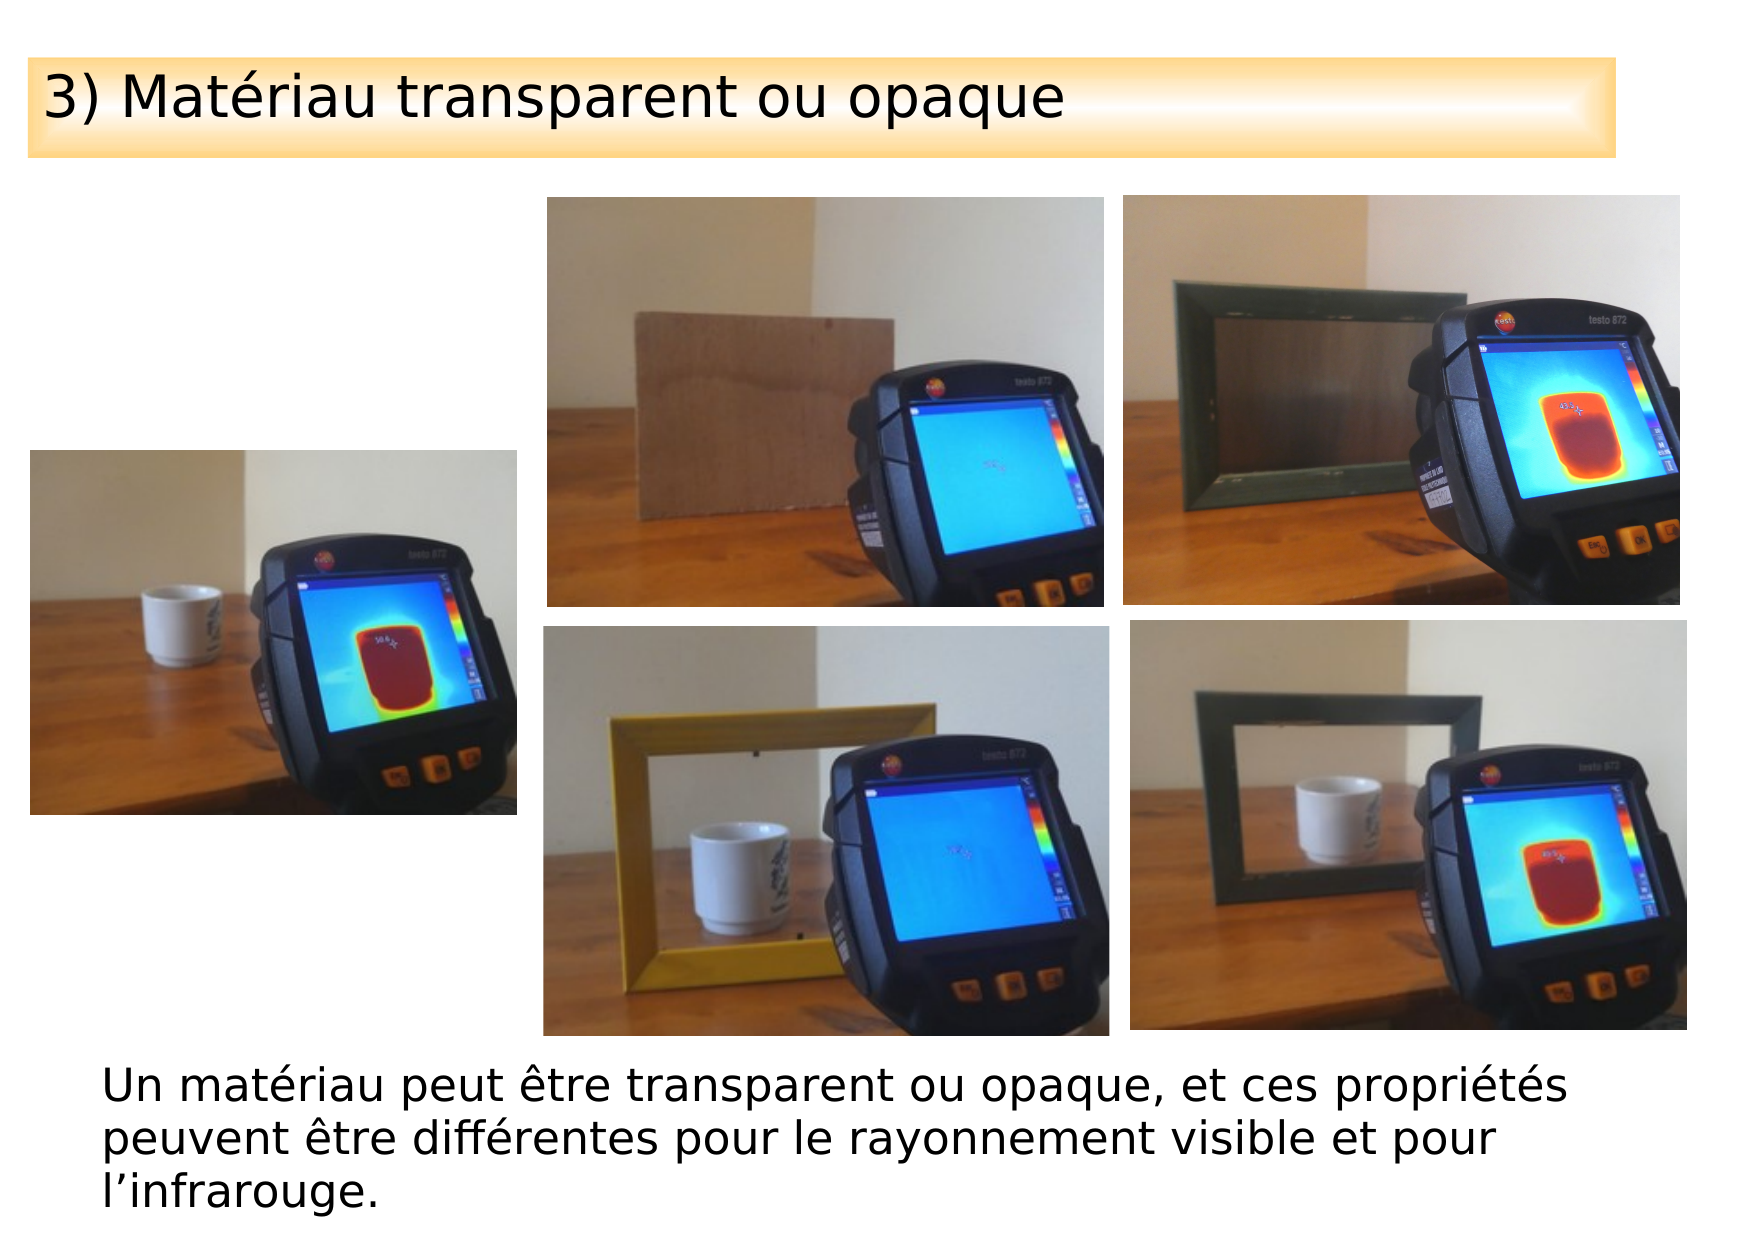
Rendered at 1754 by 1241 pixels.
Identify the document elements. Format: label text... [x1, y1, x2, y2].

picture [1123, 195, 1680, 605]
picture [547, 197, 1104, 607]
text_box Un matériau peut être transparent ou opaque, et ces propriétés peuvent être différentes pour le rayonnement visible et pour l’infrarouge. [86, 1051, 1702, 1226]
picture [543, 626, 1110, 1036]
picture [30, 450, 517, 816]
picture [1130, 620, 1687, 1030]
text_box 3) Matériau transparent ou opaque [27, 57, 1617, 158]
